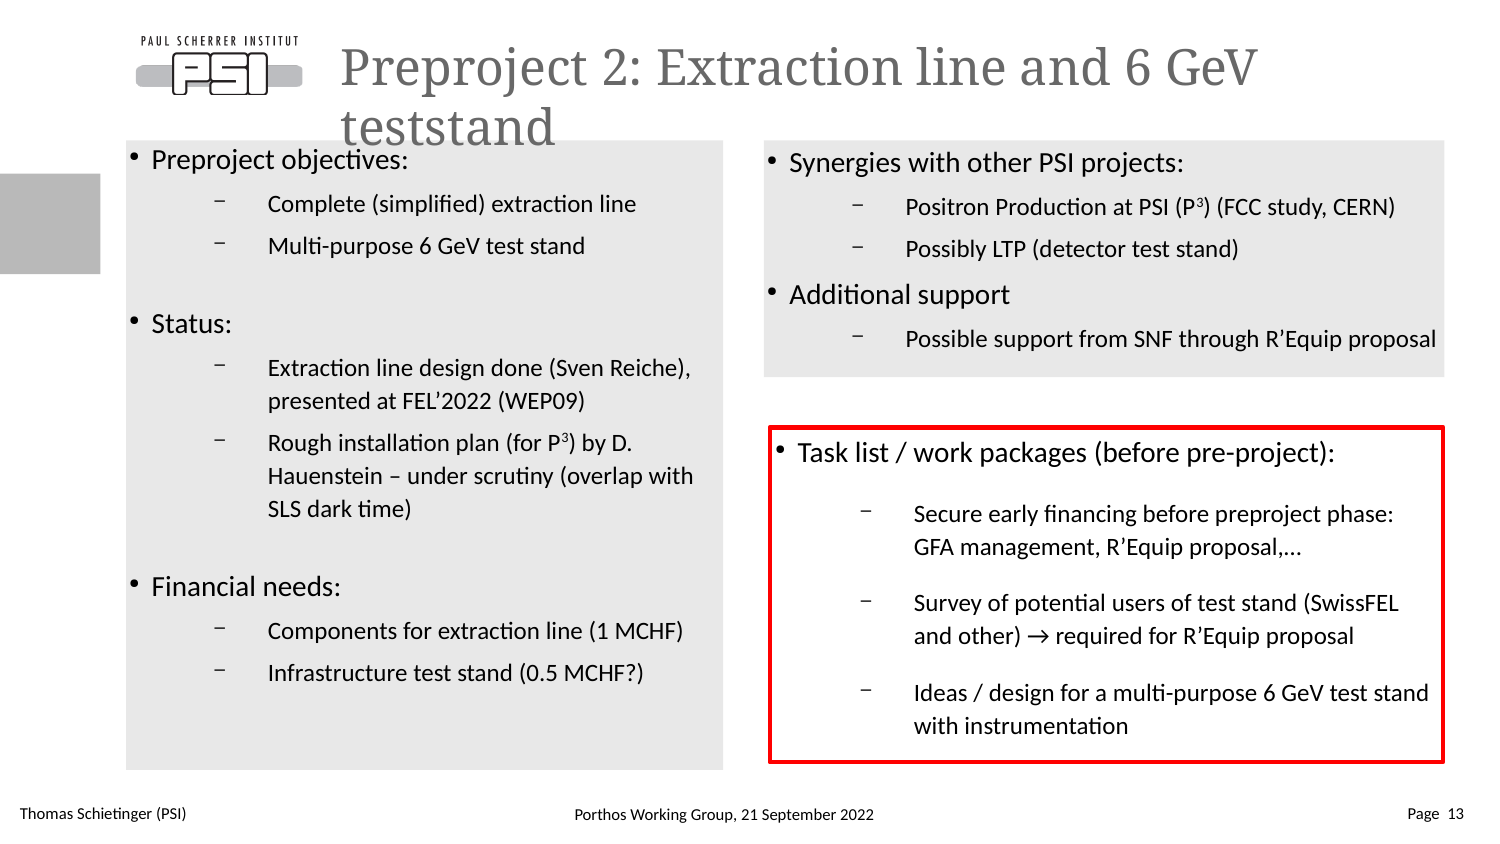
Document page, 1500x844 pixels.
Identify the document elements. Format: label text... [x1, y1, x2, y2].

title Preproject 2: Extraction line and 6 GeV teststand [340, 35, 1477, 102]
list Task list / work packages (before pre-project): Secure early financing before preproject phase: GFA management, R’Equip proposal,… Survey of potential users of test stand (SwissFEL and other) → required for R’Equip proposal Ideas / design for a multi-purpose 6 GeV test stand with instrumentation [769, 427, 1444, 763]
list Synergies with other PSI projects: Positron Production at PSI (P3) (FCC study, CERN) Possibly LTP (detector test stand) Additional support Possible support from SNF through R’Equip proposal [763, 140, 1445, 378]
list Preproject objectives: Complete (simplified) extraction line Multi-purpose 6 GeV test stand Status: Extraction line design done (Sven Reiche), presented at FEL’2022 (WEP09) Rough installation plan (for P3) by D. Hauenstein – under scrutiny (overlap with SLS dark time) Financial needs: Components for extraction line (1 MCHF) Infrastructure test stand (0.5 MCHF?) [126, 140, 724, 770]
